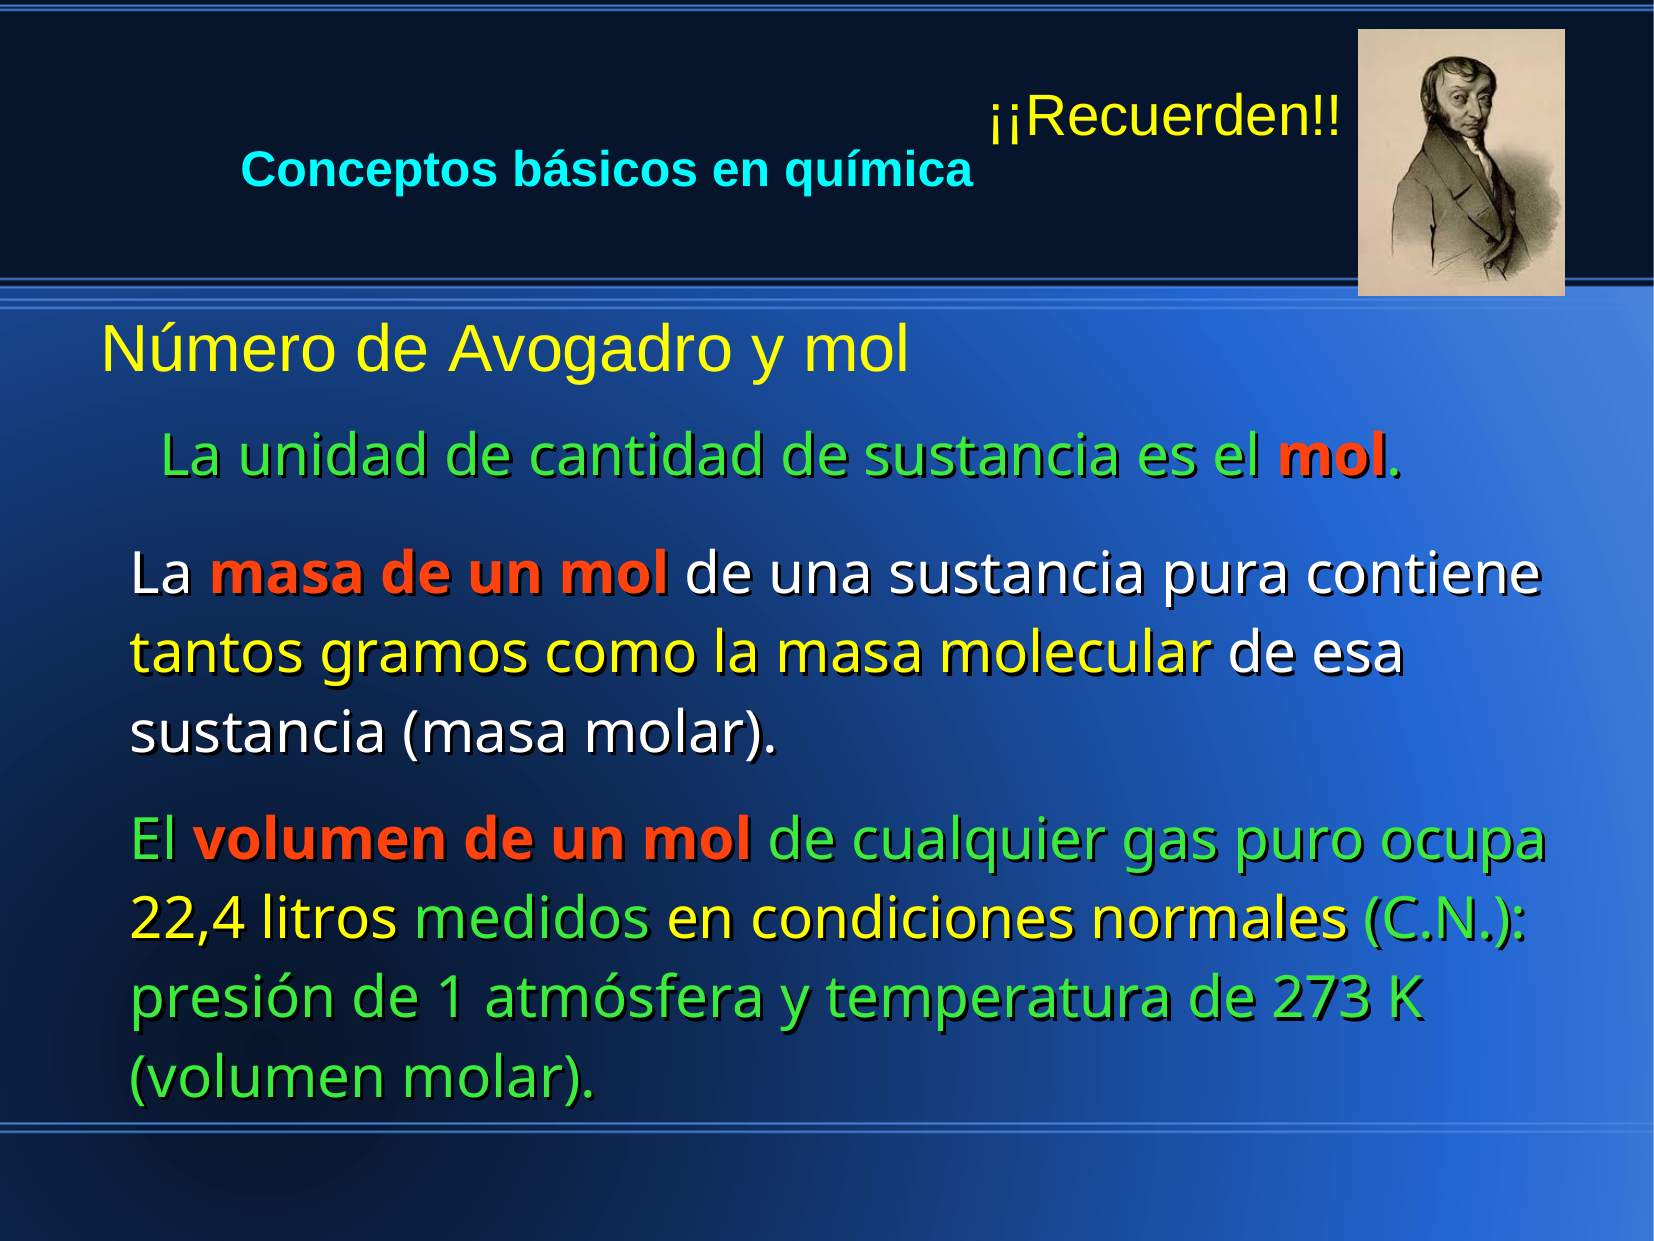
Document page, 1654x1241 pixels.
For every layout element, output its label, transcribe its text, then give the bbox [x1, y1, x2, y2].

title Conceptos básicos en química [32, 118, 1182, 220]
text_box El volumen de un mol de cualquier gas puro ocupa 22,4 litros medidos en condiciones normales (C.N.): presión de 1 atmósfera y temperatura de 273 K (volumen molar). [59, 797, 1565, 1107]
list Número de Avogadro y mol [29, 206, 1654, 462]
picture [0, 0, 1654, 1241]
text_box La unidad de cantidad de sustancia es el mol. [88, 413, 1595, 491]
text_box ¡¡Recuerden!! [915, 82, 1461, 149]
text_box La masa de un mol de una sustancia pura contiene tantos gramos como la masa molecular de esa sustancia (masa molar). [59, 531, 1565, 764]
